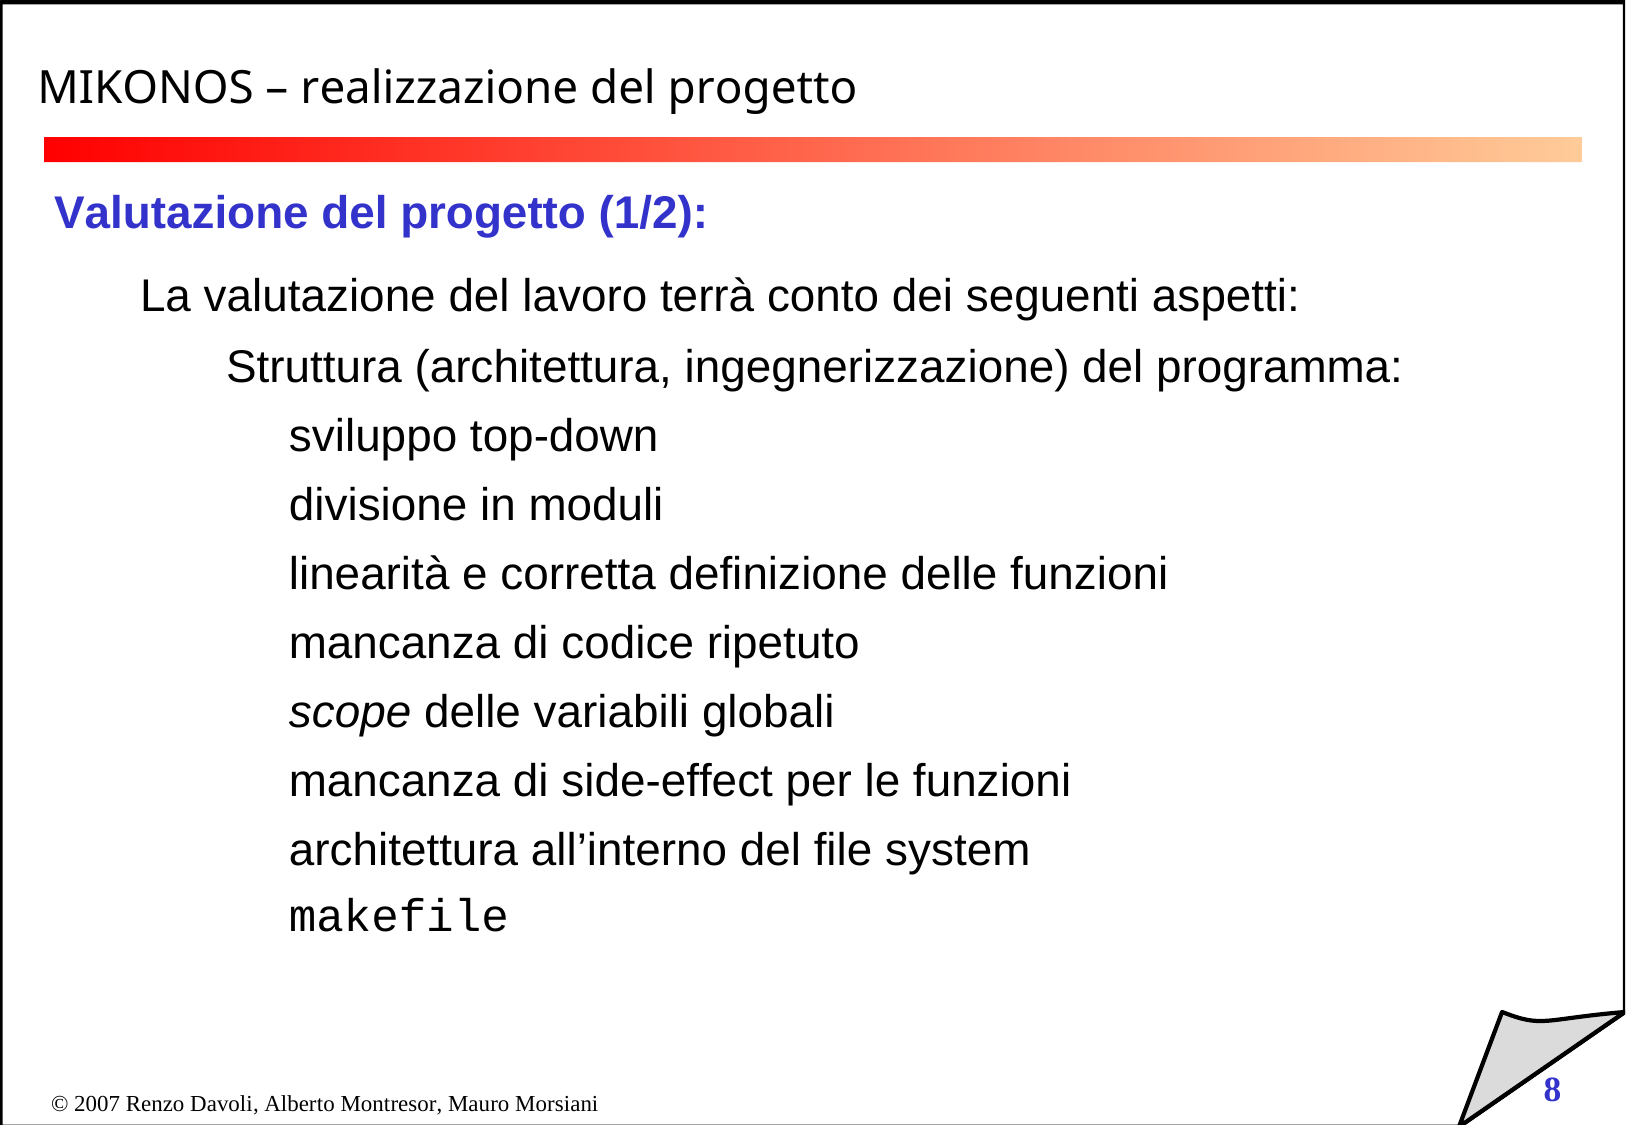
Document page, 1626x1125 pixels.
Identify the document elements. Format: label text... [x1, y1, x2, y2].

list Valutazione del progetto (1/2): La valutazione del lavoro terrà conto dei seguenti aspetti: Struttura (architettura, ingegnerizzazione) del programma: sviluppo top-down divisione in moduli linearità e corretta definizione delle funzioni mancanza di codice ripetuto scope delle variabili globali mancanza di side-effect per le funzioni architettura all’interno del file system makefile [54, 187, 1571, 1095]
title MIKONOS – realizzazione del progetto [37, 44, 1588, 131]
